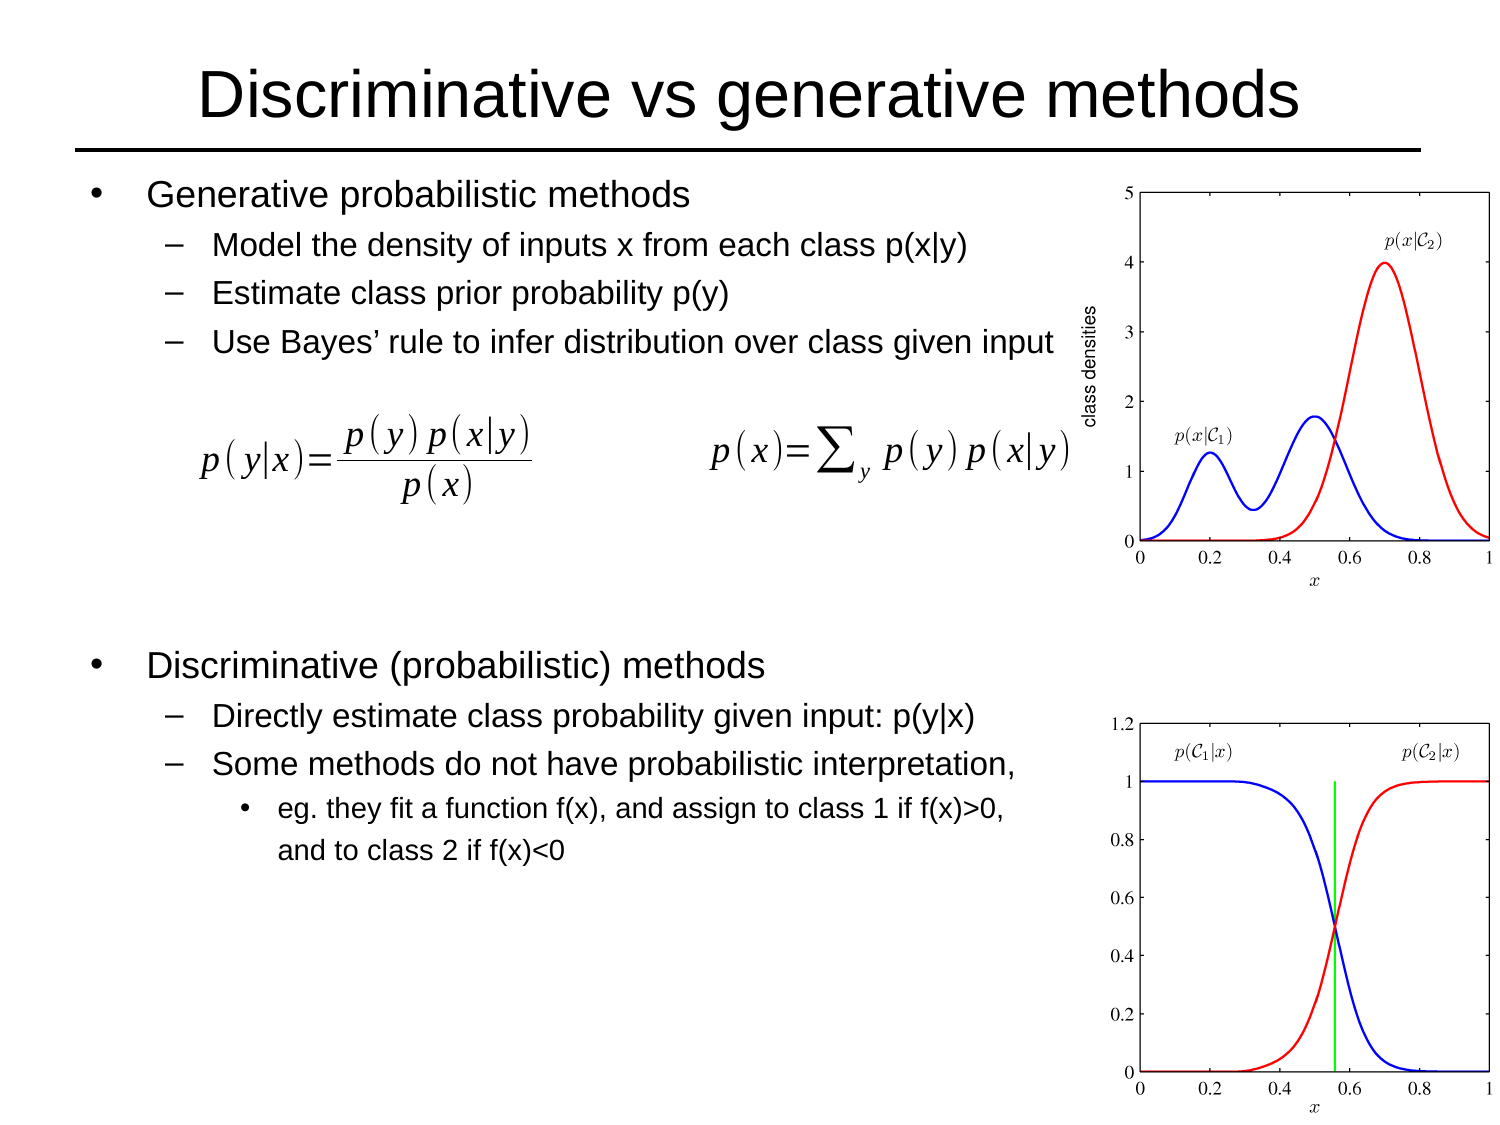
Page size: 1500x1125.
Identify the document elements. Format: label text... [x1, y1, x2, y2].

chart [700, 424, 1077, 484]
chart [189, 412, 540, 508]
list Generative probabilistic methods Model the density of inputs x from each class p(x|y) Estimate class prior probability p(y) Use Bayes’ rule to infer distribution over class given input Discriminative (probabilistic) methods Directly estimate class probability given input: p(y|x) Some methods do not have probabilistic interpretation, eg. they fit a function f(x), and assign to class 1 if f(x)>0, and to class 2 if f(x)<0 [75, 162, 1426, 1101]
picture [1070, 693, 1500, 1125]
picture [1070, 162, 1500, 594]
title Discriminative vs generative methods [75, 43, 1426, 139]
